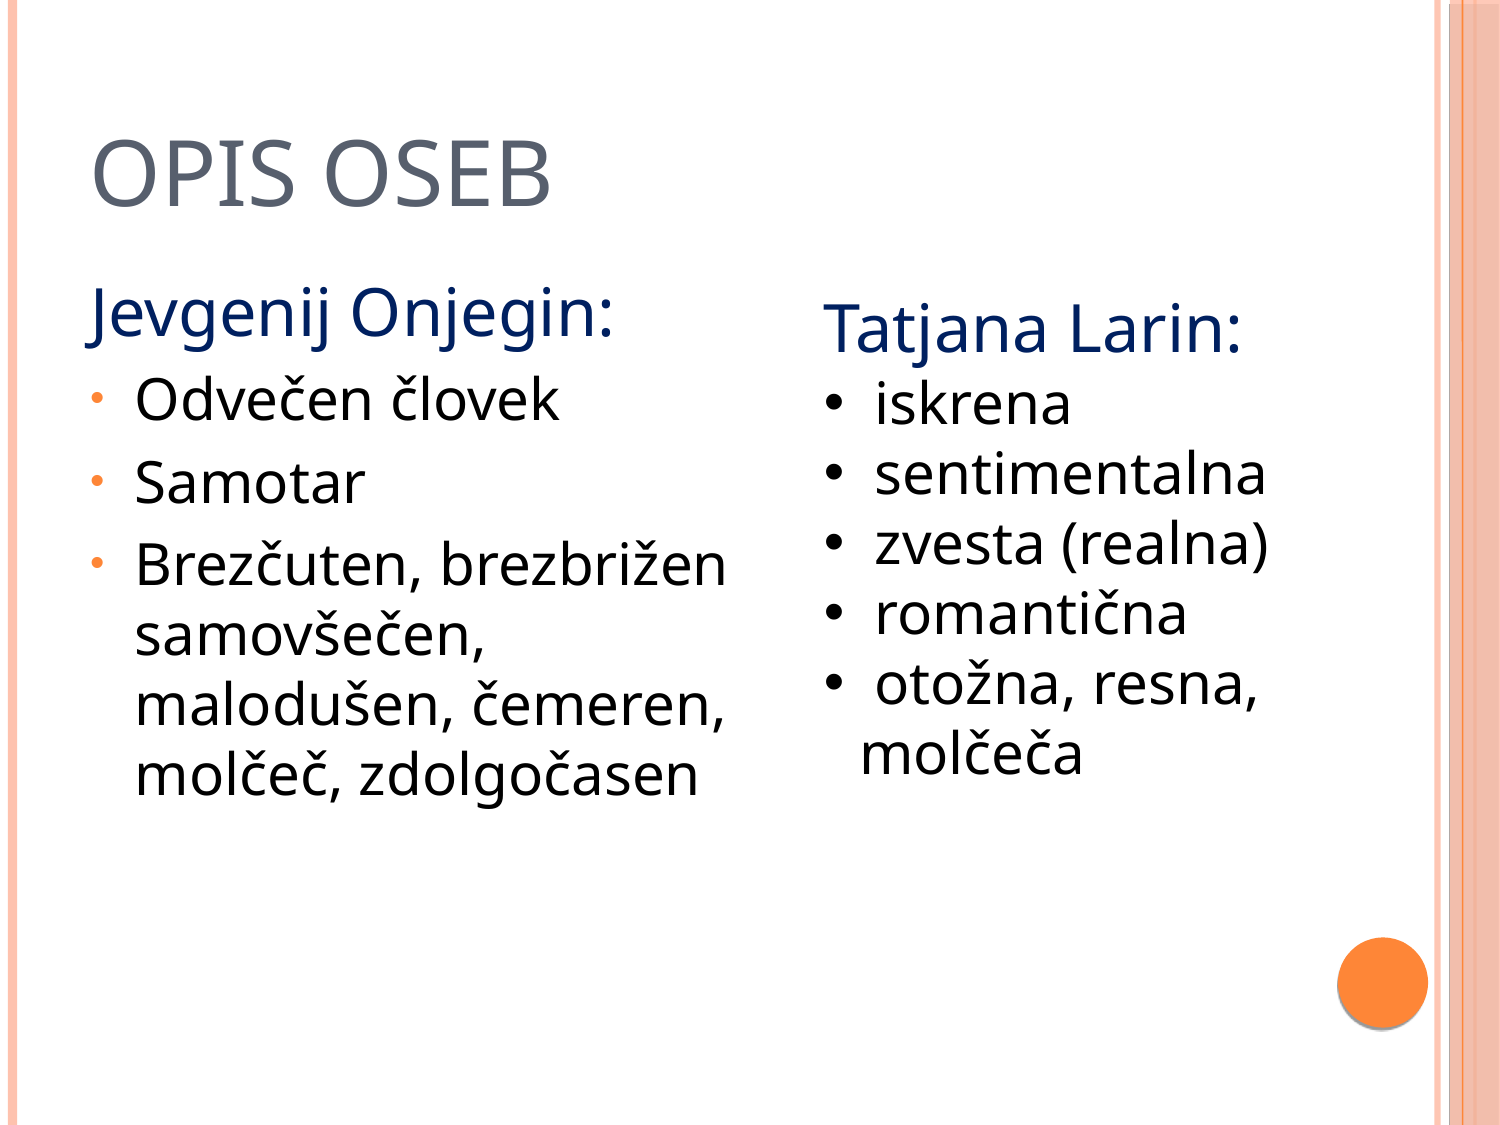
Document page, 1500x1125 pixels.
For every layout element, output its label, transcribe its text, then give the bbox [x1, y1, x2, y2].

list Jevgenij Onjegin: Odvečen človek Samotar Brezčuten, brezbrižen samovšečen, malodušen, čemeren, molčeč, zdolgočasen [75, 262, 750, 1062]
text_box Tatjana Larin: iskrena sentimentalna zvesta (realna) romantična otožna, resna, molčeča [809, 278, 1341, 794]
title Opis Oseb [75, 45, 1300, 233]
